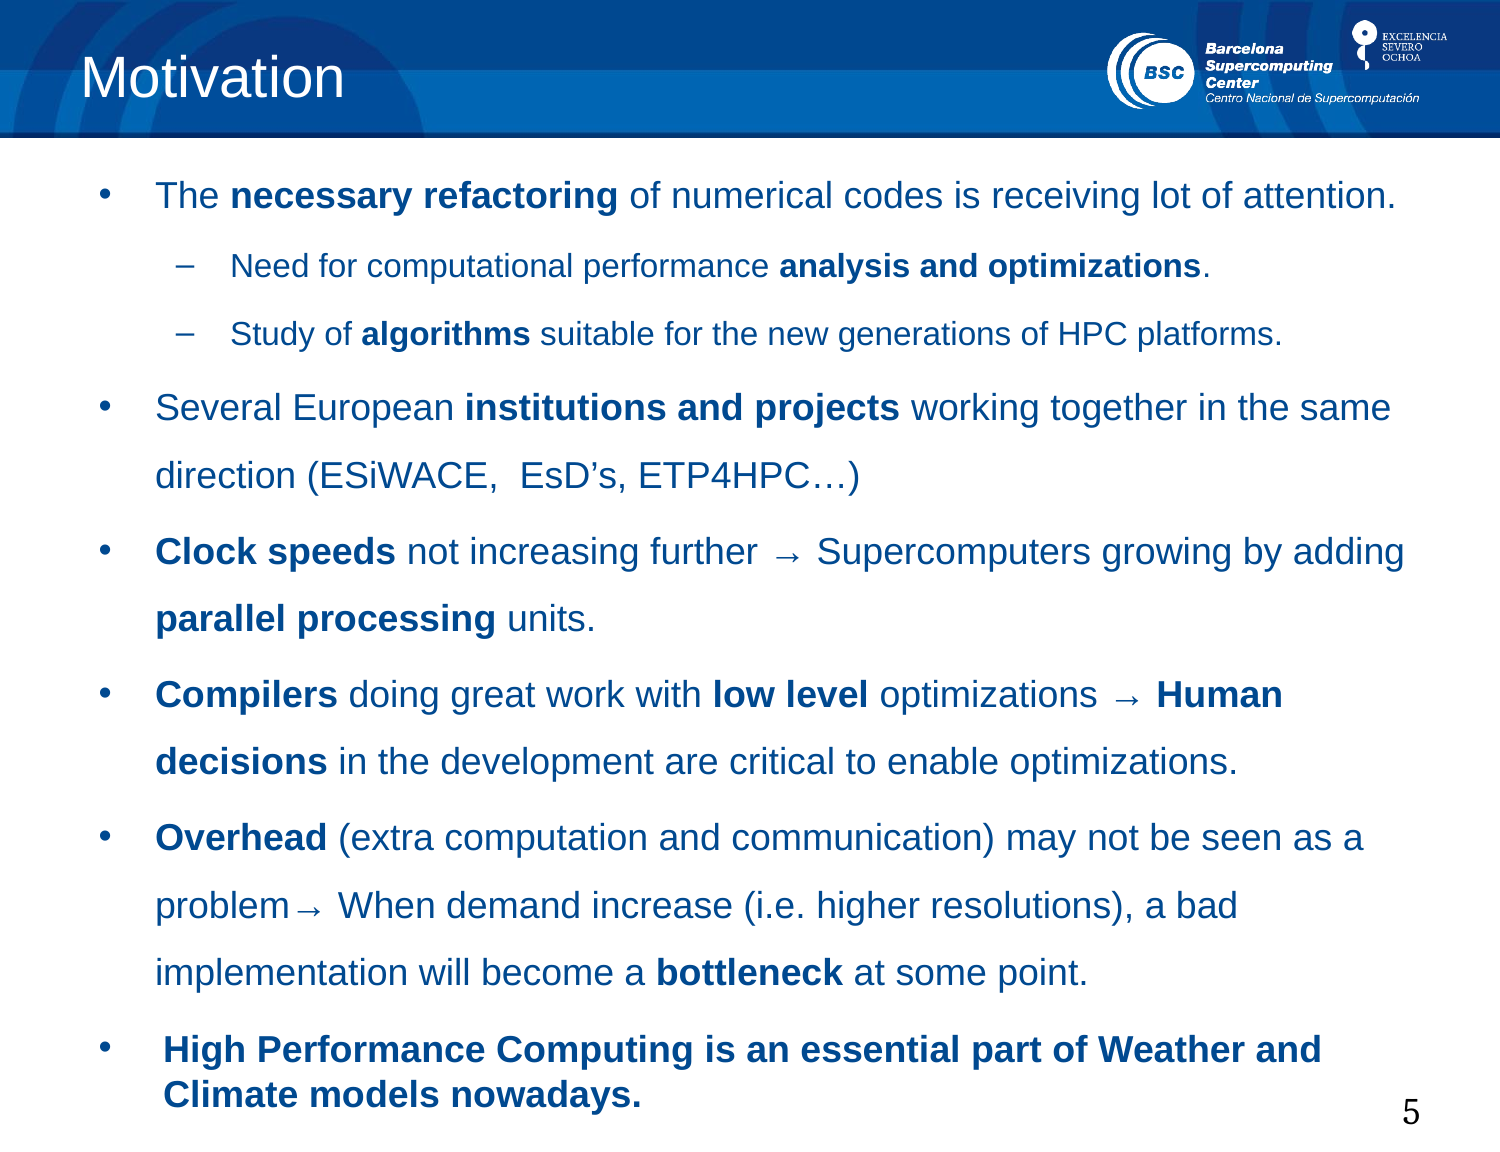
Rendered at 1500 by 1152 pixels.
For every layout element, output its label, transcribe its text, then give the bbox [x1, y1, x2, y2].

text_box High Performance Computing is an essential part of Weather and Climate models nowadays. [148, 1009, 1352, 1127]
list The necessary refactoring of numerical codes is receiving lot of attention. Need for computational performance analysis and optimizations. Study of algorithms suitable for the new generations of HPC platforms. Several European institutions and projects working together in the same direction (ESiWACE, EsD’s, ETP4HPC…) Clock speeds not increasing further → Supercomputers growing by adding parallel processing units. Compilers doing great work with low level optimizations → Human decisions in the development are critical to enable optimizations. Overhead (extra computation and communication) may not be seen as a problem→ When demand increase (i.e. higher resolutions), a bad implementation will become a bottleneck at some point. [64, 95, 1432, 1001]
picture [0, 0, 1500, 138]
title Motivation [65, 23, 1081, 95]
